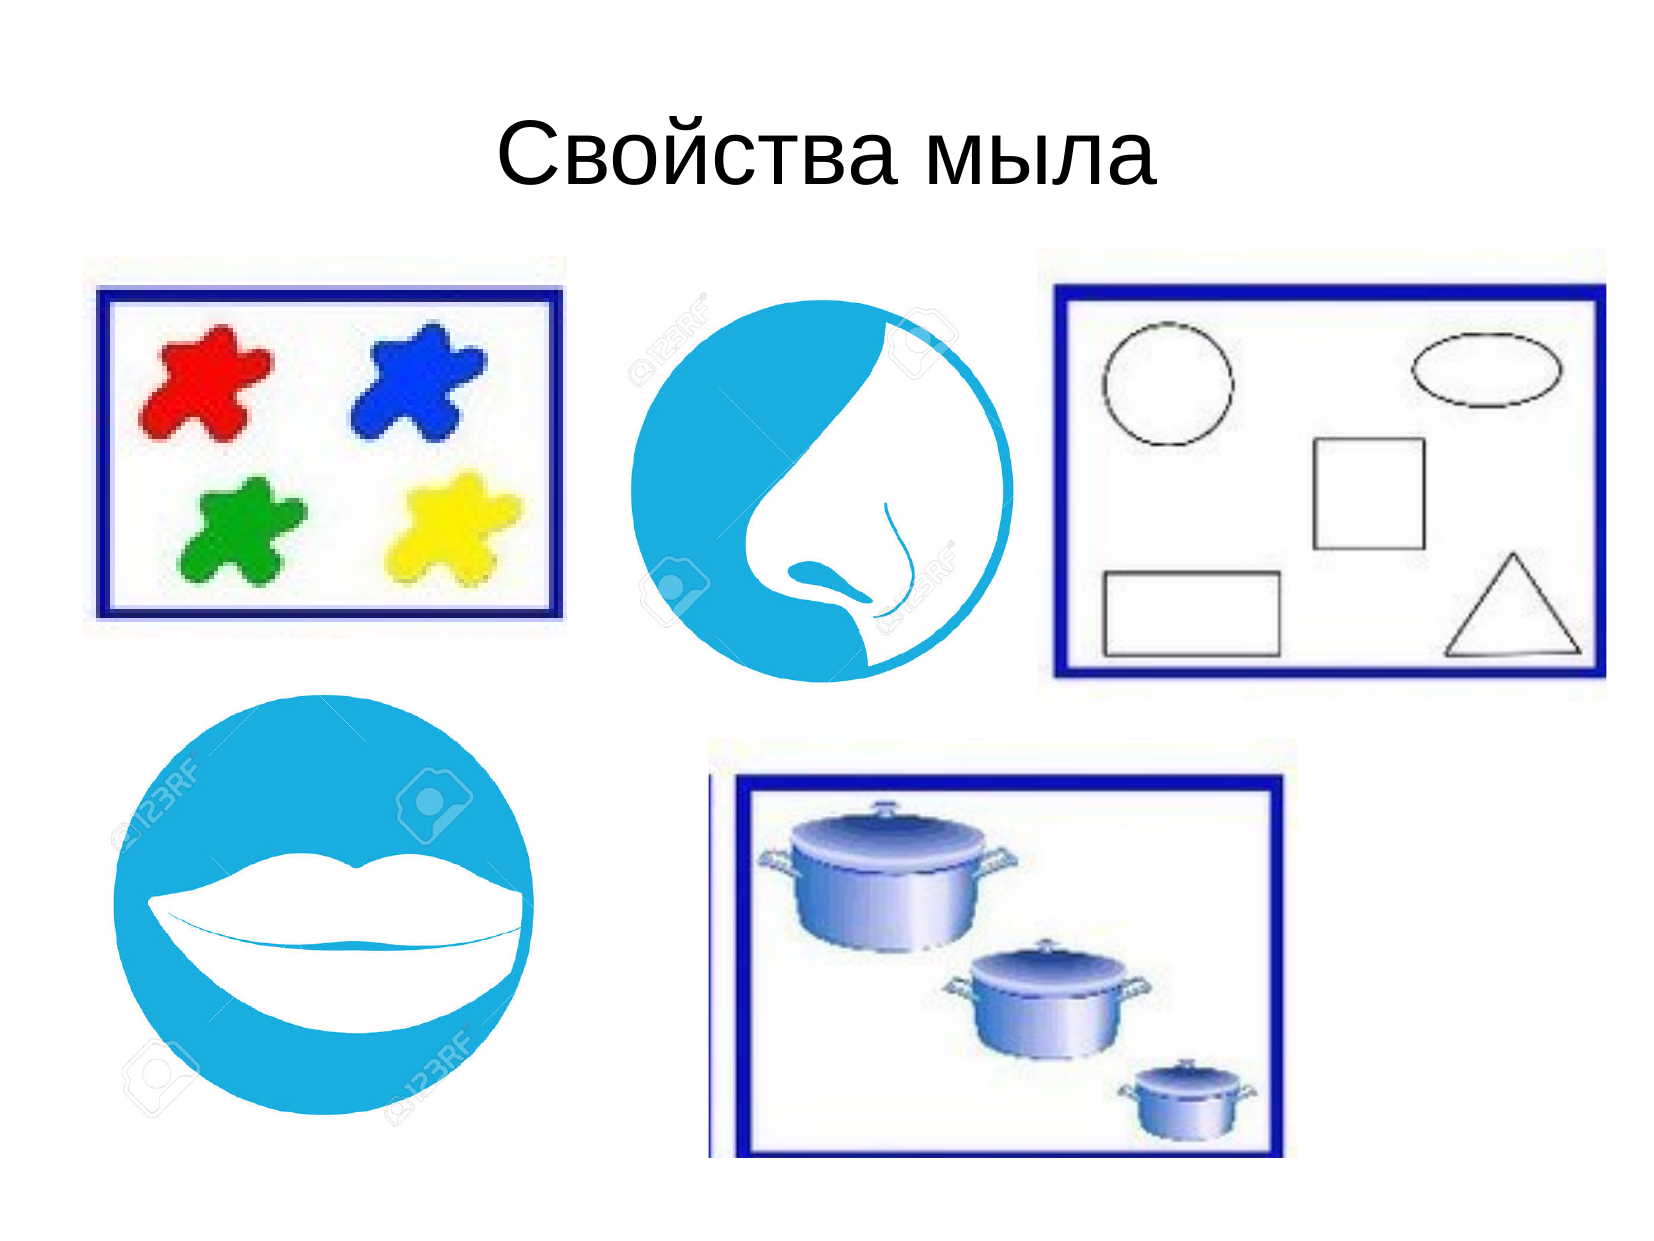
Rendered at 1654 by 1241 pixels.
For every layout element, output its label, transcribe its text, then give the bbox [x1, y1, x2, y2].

picture [708, 738, 1298, 1158]
picture [82, 256, 567, 638]
picture [602, 271, 1023, 709]
picture [82, 653, 561, 1146]
picture [1037, 248, 1607, 702]
title Свойства мыла [82, 49, 1571, 257]
